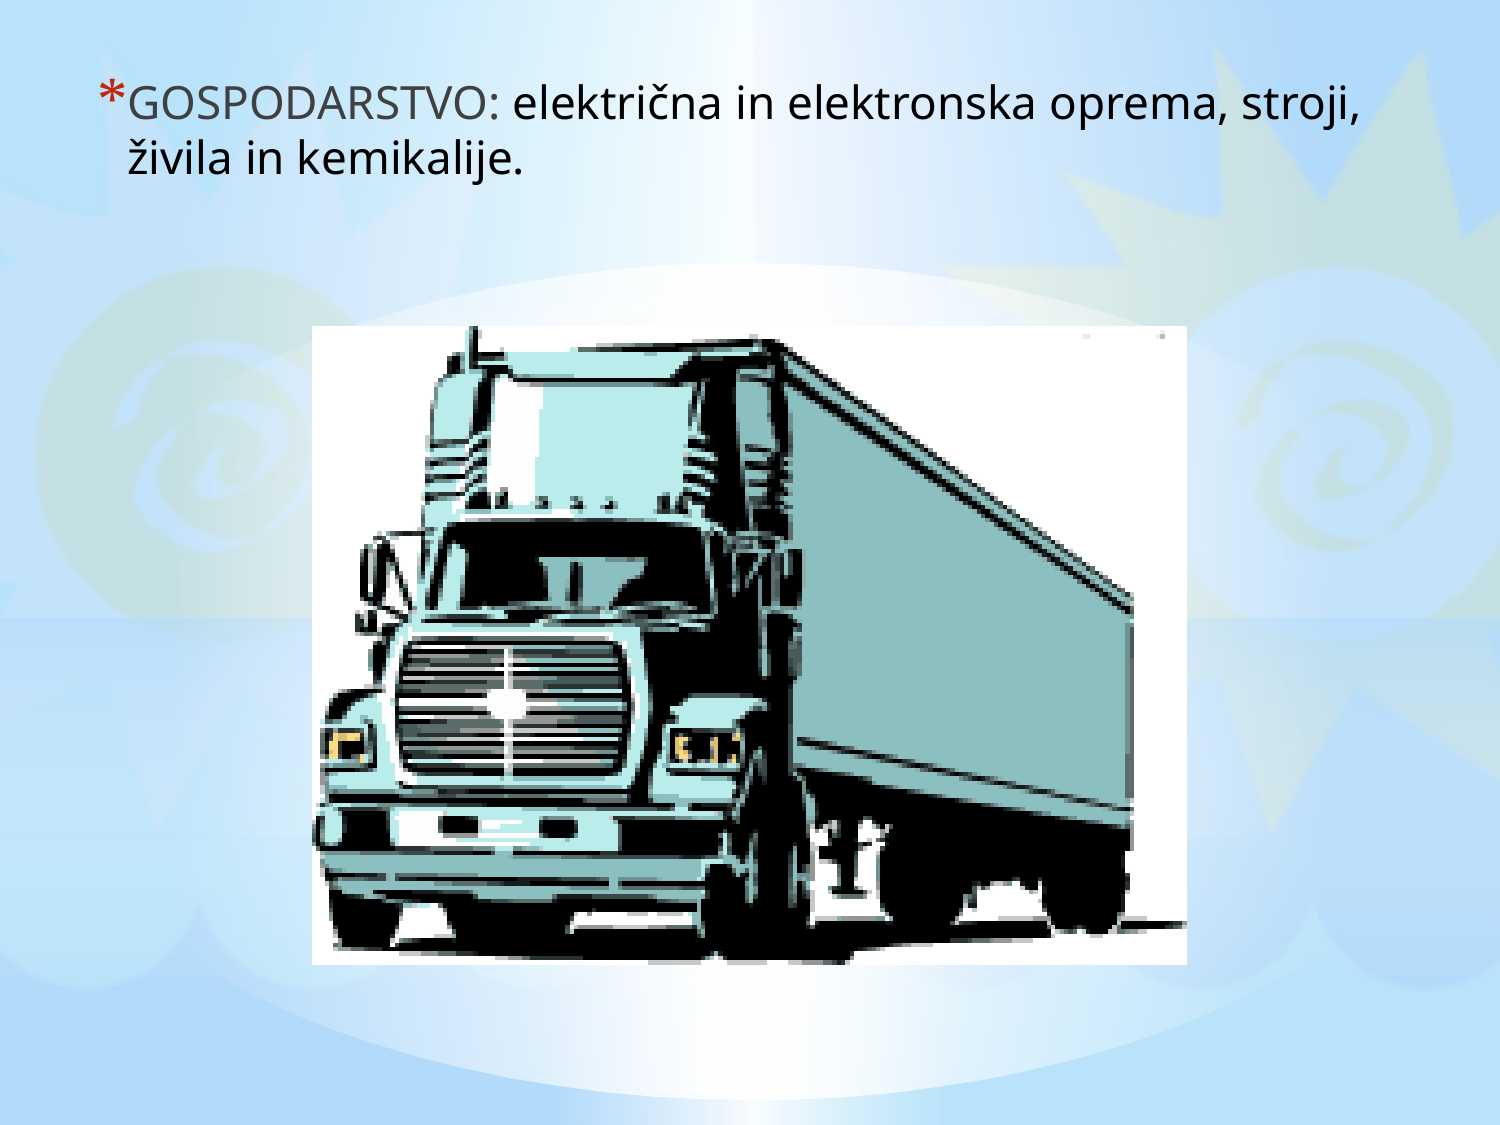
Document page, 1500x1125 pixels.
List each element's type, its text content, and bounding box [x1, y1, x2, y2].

list GOSPODARSTVO: električna in elektronska oprema, stroji, živila in kemikalije. [75, 66, 1425, 1047]
picture [312, 326, 1187, 965]
